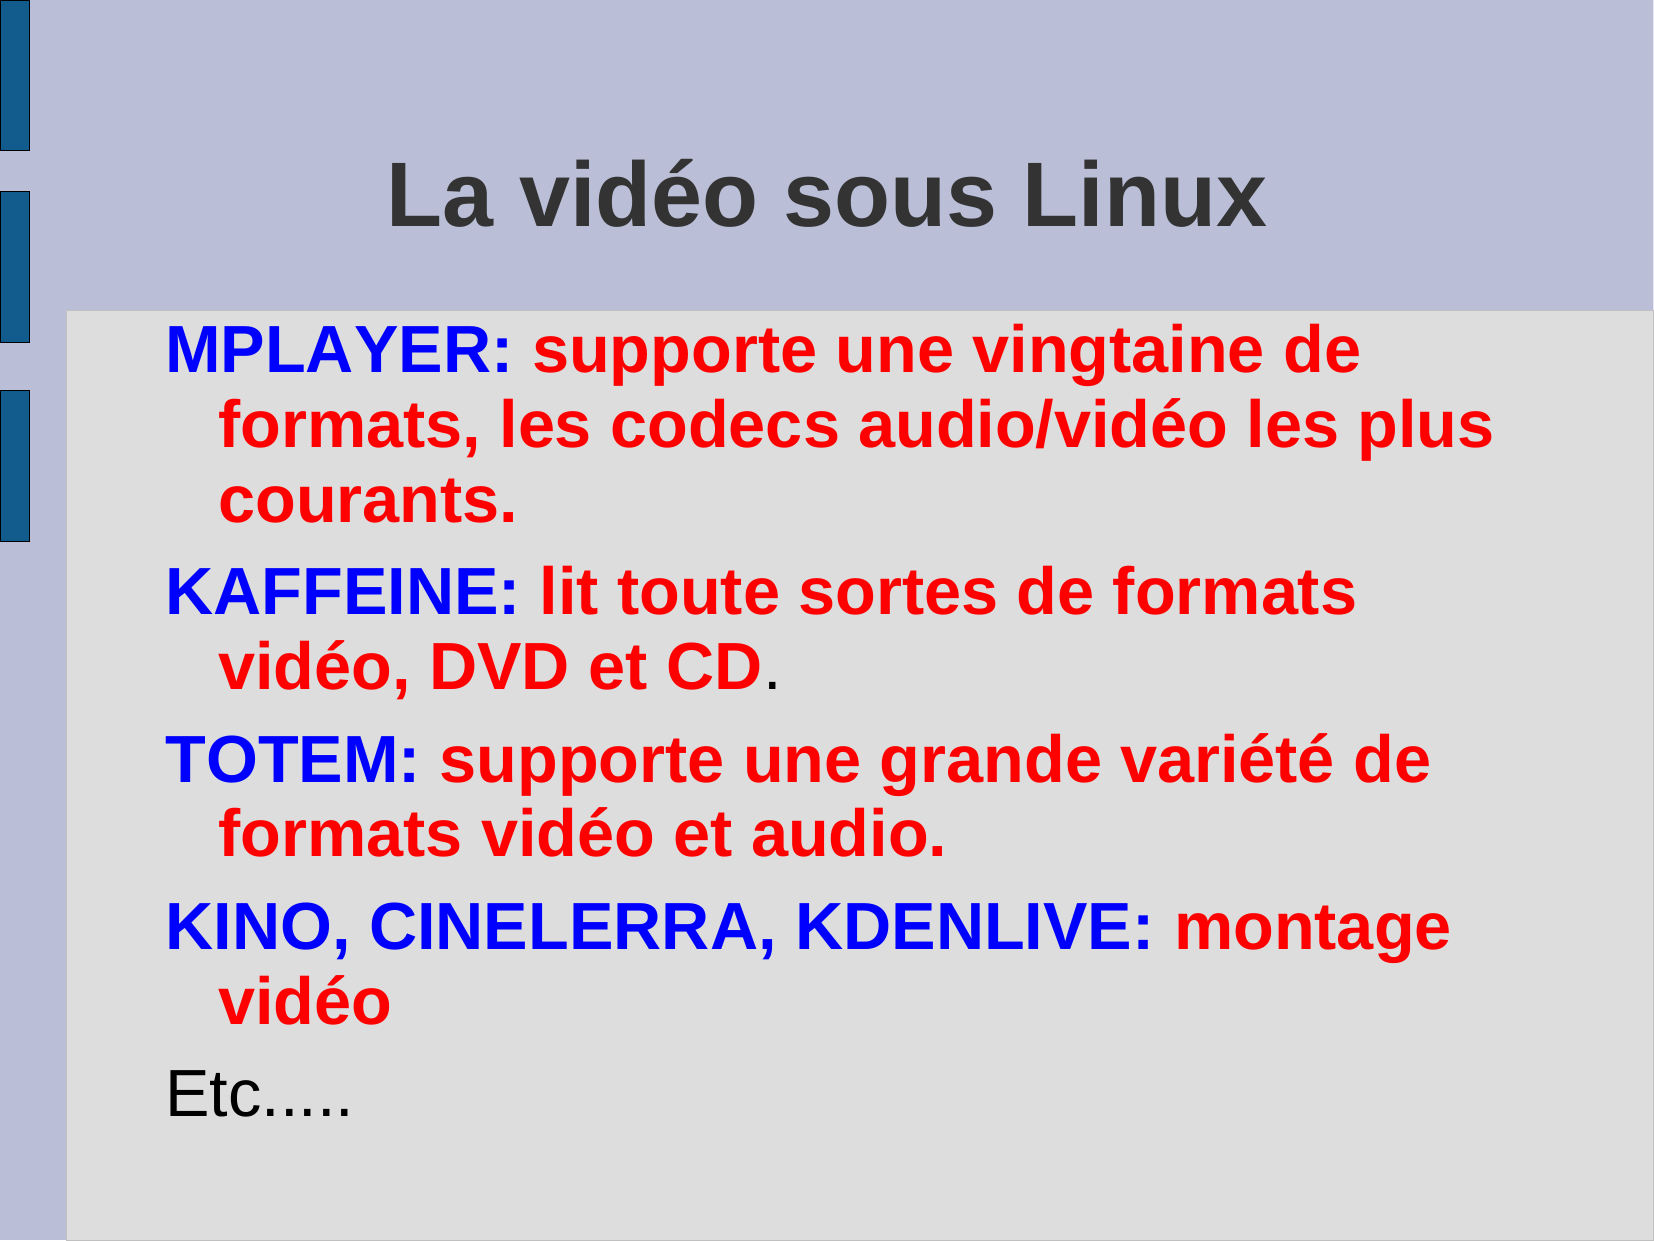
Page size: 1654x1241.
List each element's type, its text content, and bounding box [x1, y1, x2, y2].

list MPLAYER: supporte une vingtaine de formats, les codecs audio/vidéo les plus courants. KAFFEINE: lit toute sortes de formats vidéo, DVD et CD. TOTEM: supporte une grande variété de formats vidéo et audio. KINO, CINELERRA, KDENLIVE: montage vidéo Etc..... [147, 312, 1560, 1131]
title La vidéo sous Linux [121, 91, 1534, 299]
